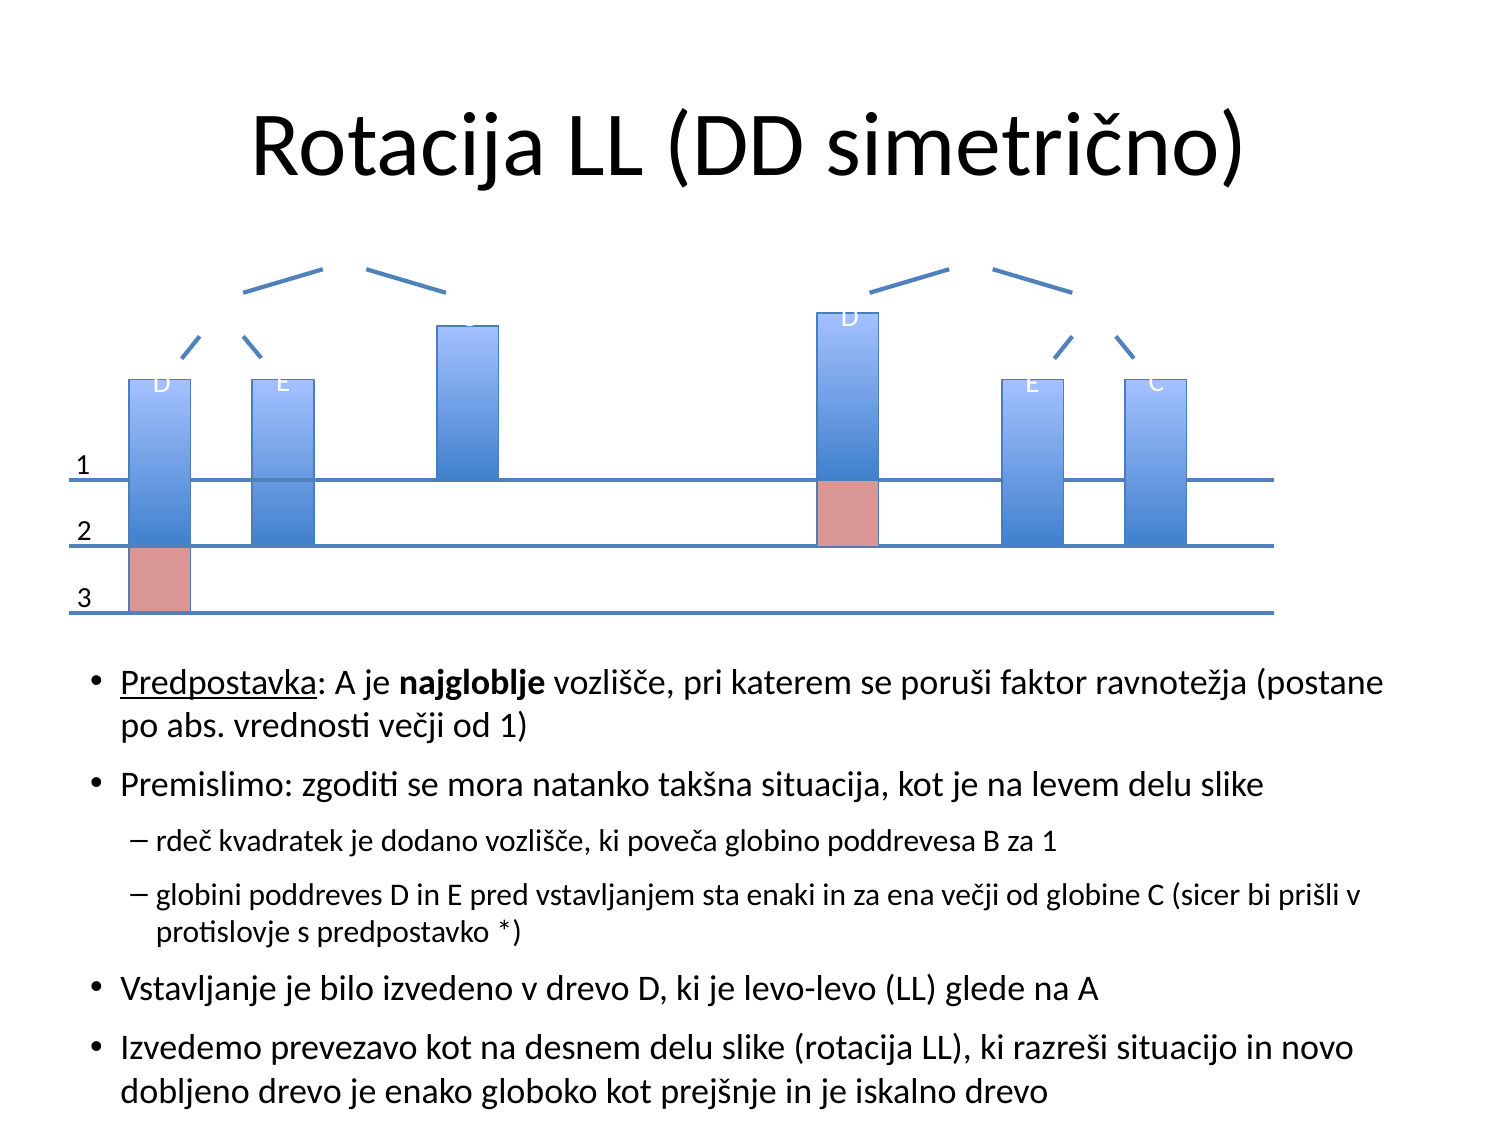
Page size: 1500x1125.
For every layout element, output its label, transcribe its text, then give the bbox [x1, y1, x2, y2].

text_box [129, 379, 191, 544]
text_box 2 [62, 504, 107, 554]
title Rotacija LL (DD simetrično) [75, 45, 1425, 233]
text_box [252, 482, 314, 544]
text_box [252, 379, 314, 478]
text_box 1 [60, 437, 106, 488]
text_box [1124, 379, 1187, 544]
list Predpostavka: A je najgloblje vozlišče, pri katerem se poruši faktor ravnotežja (postane po abs. vrednosti večji od 1) Premislimo: zgoditi se mora natanko takšna situacija, kot je na levem delu slike rdeč kvadratek je dodano vozlišče, ki poveča globino poddrevesa B za 1 globini poddreves D in E pred vstavljanjem sta enaki in za ena večji od globine C (sicer bi prišli v protislovje s predpostavko *) Vstavljanje je bilo izvedeno v drevo D, ki je levo-levo (LL) glede na A Izvedemo prevezavo kot na desnem delu slike (rotacija LL), ki razreši situacijo in novo dobljeno drevo je enako globoko kot prejšnje in je iskalno drevo [75, 650, 1425, 1125]
text_box 3 [62, 570, 107, 621]
text_box [845, 312, 854, 324]
text_box [436, 325, 499, 480]
text_box [817, 312, 879, 547]
text_box [1001, 379, 1064, 547]
text_box [129, 548, 191, 611]
text_box [157, 379, 166, 390]
